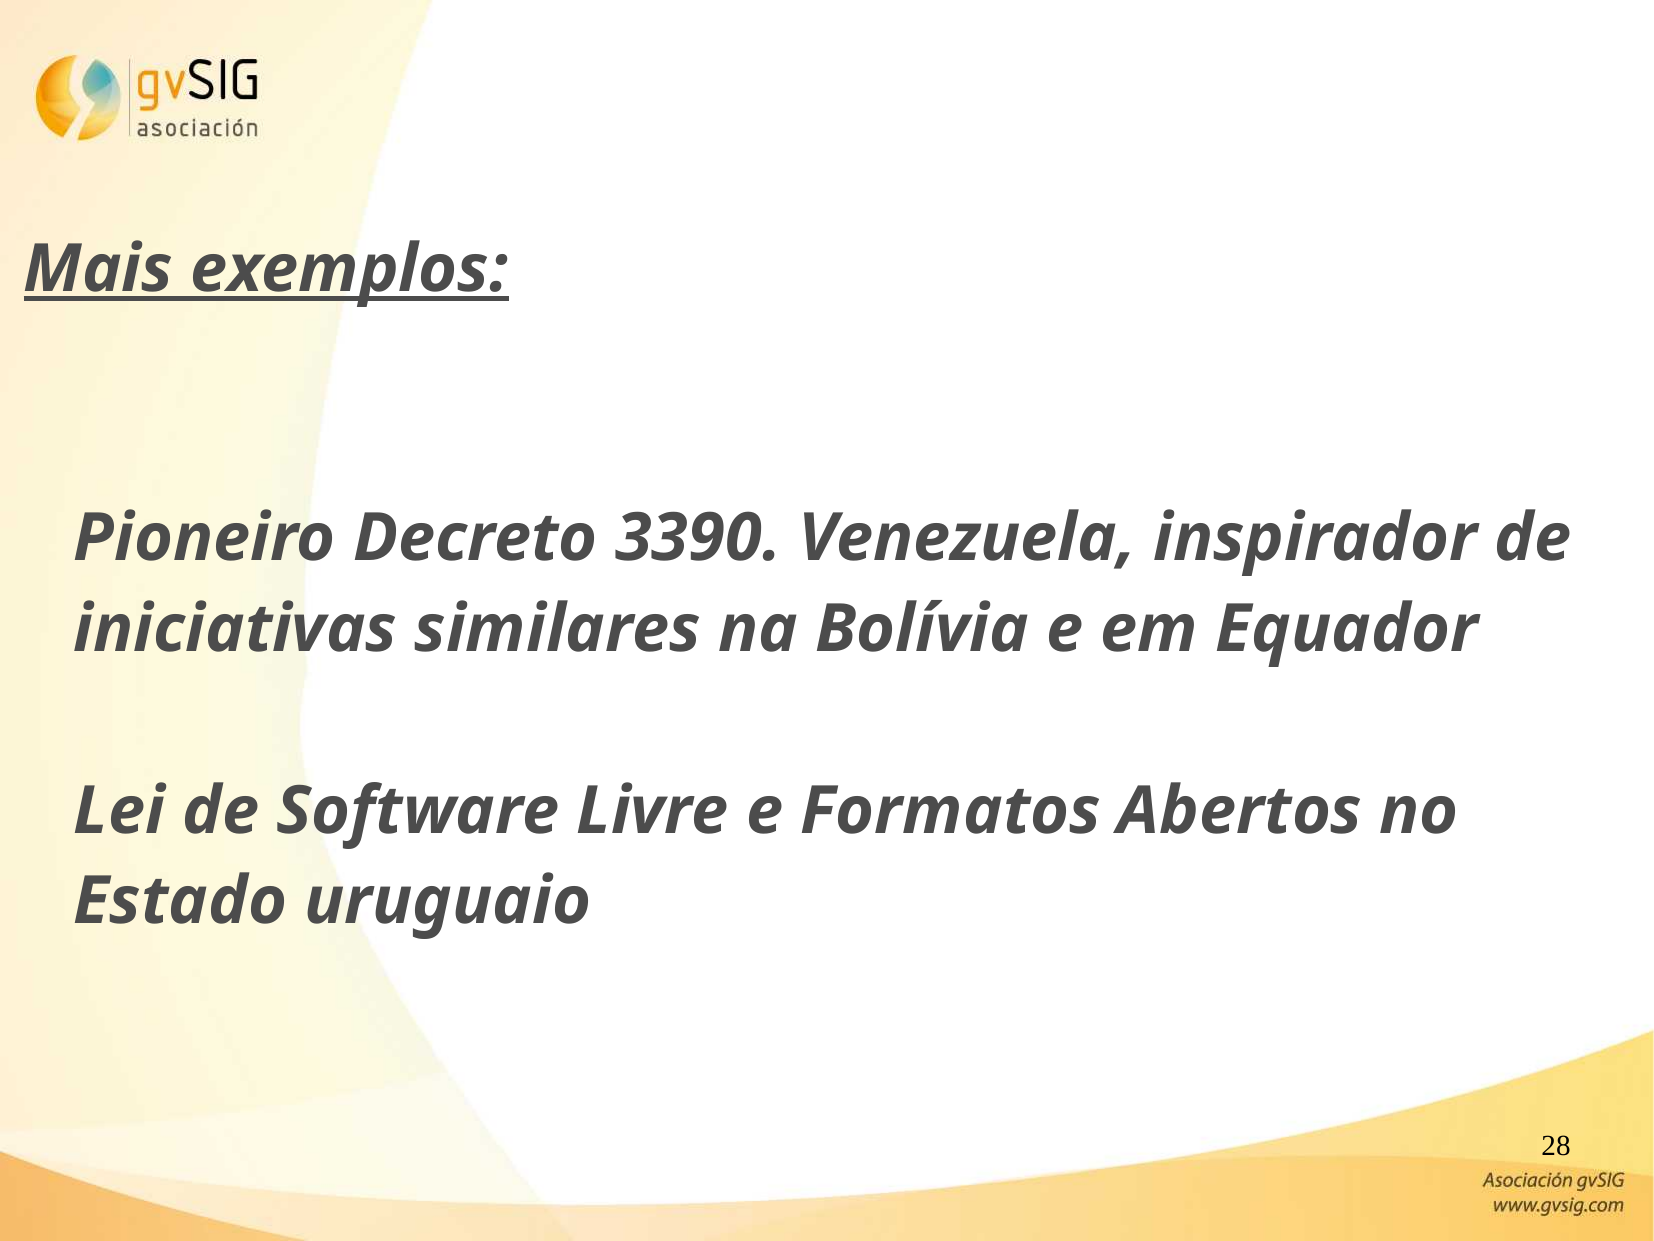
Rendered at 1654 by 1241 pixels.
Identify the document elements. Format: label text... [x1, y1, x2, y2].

picture [0, 0, 1654, 1241]
text_box Mais exemplos: [23, 226, 1032, 305]
text_box Pioneiro Decreto 3390. Venezuela, inspirador de iniciativas similares na Bolívia e em Equador Lei de Software Livre e Formatos Abertos no Estado uruguaio [59, 482, 1595, 964]
